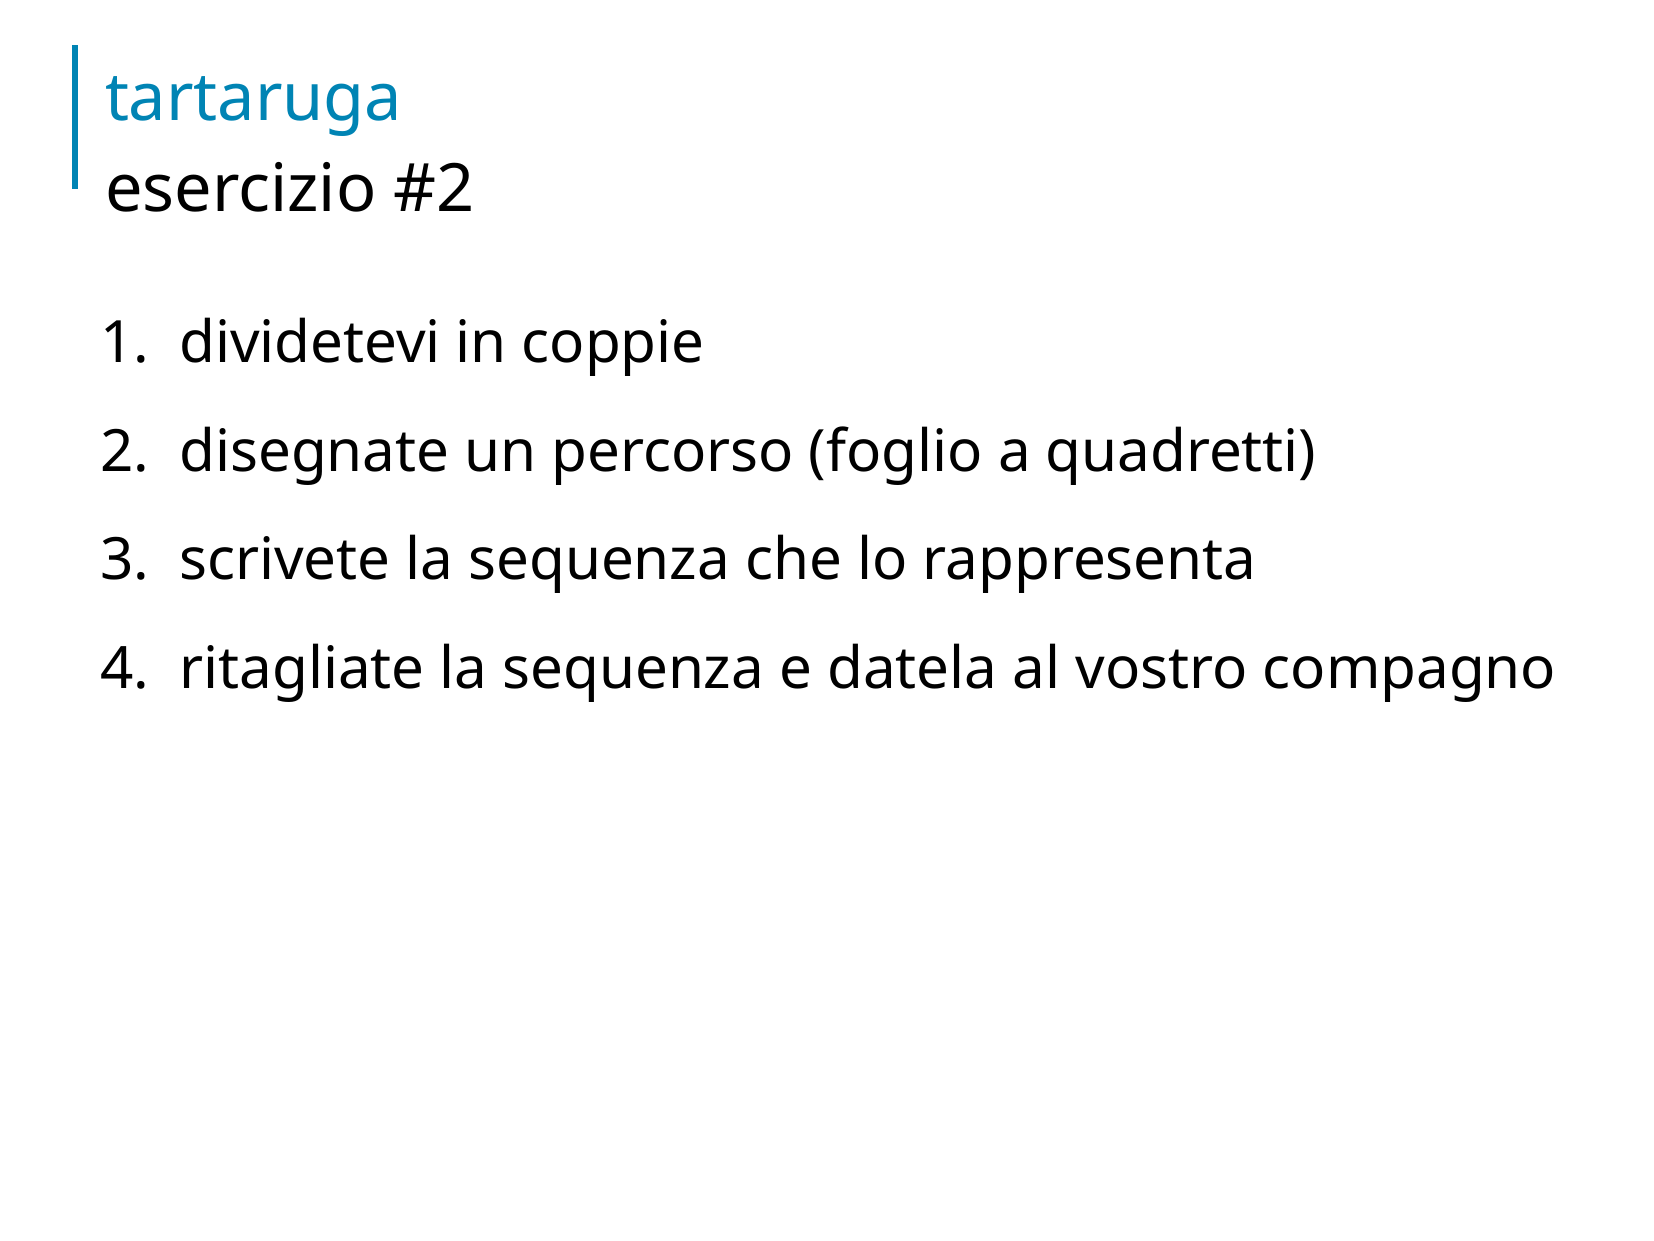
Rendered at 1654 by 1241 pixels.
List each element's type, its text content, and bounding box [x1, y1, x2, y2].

title tartaruga esercizio #2 [105, 49, 1571, 200]
list dividetevi in coppie disegnate un percorso (foglio a quadretti) scrivete la sequenza che lo rappresenta ritagliate la sequenza e datela al vostro compagno [82, 300, 1571, 1126]
